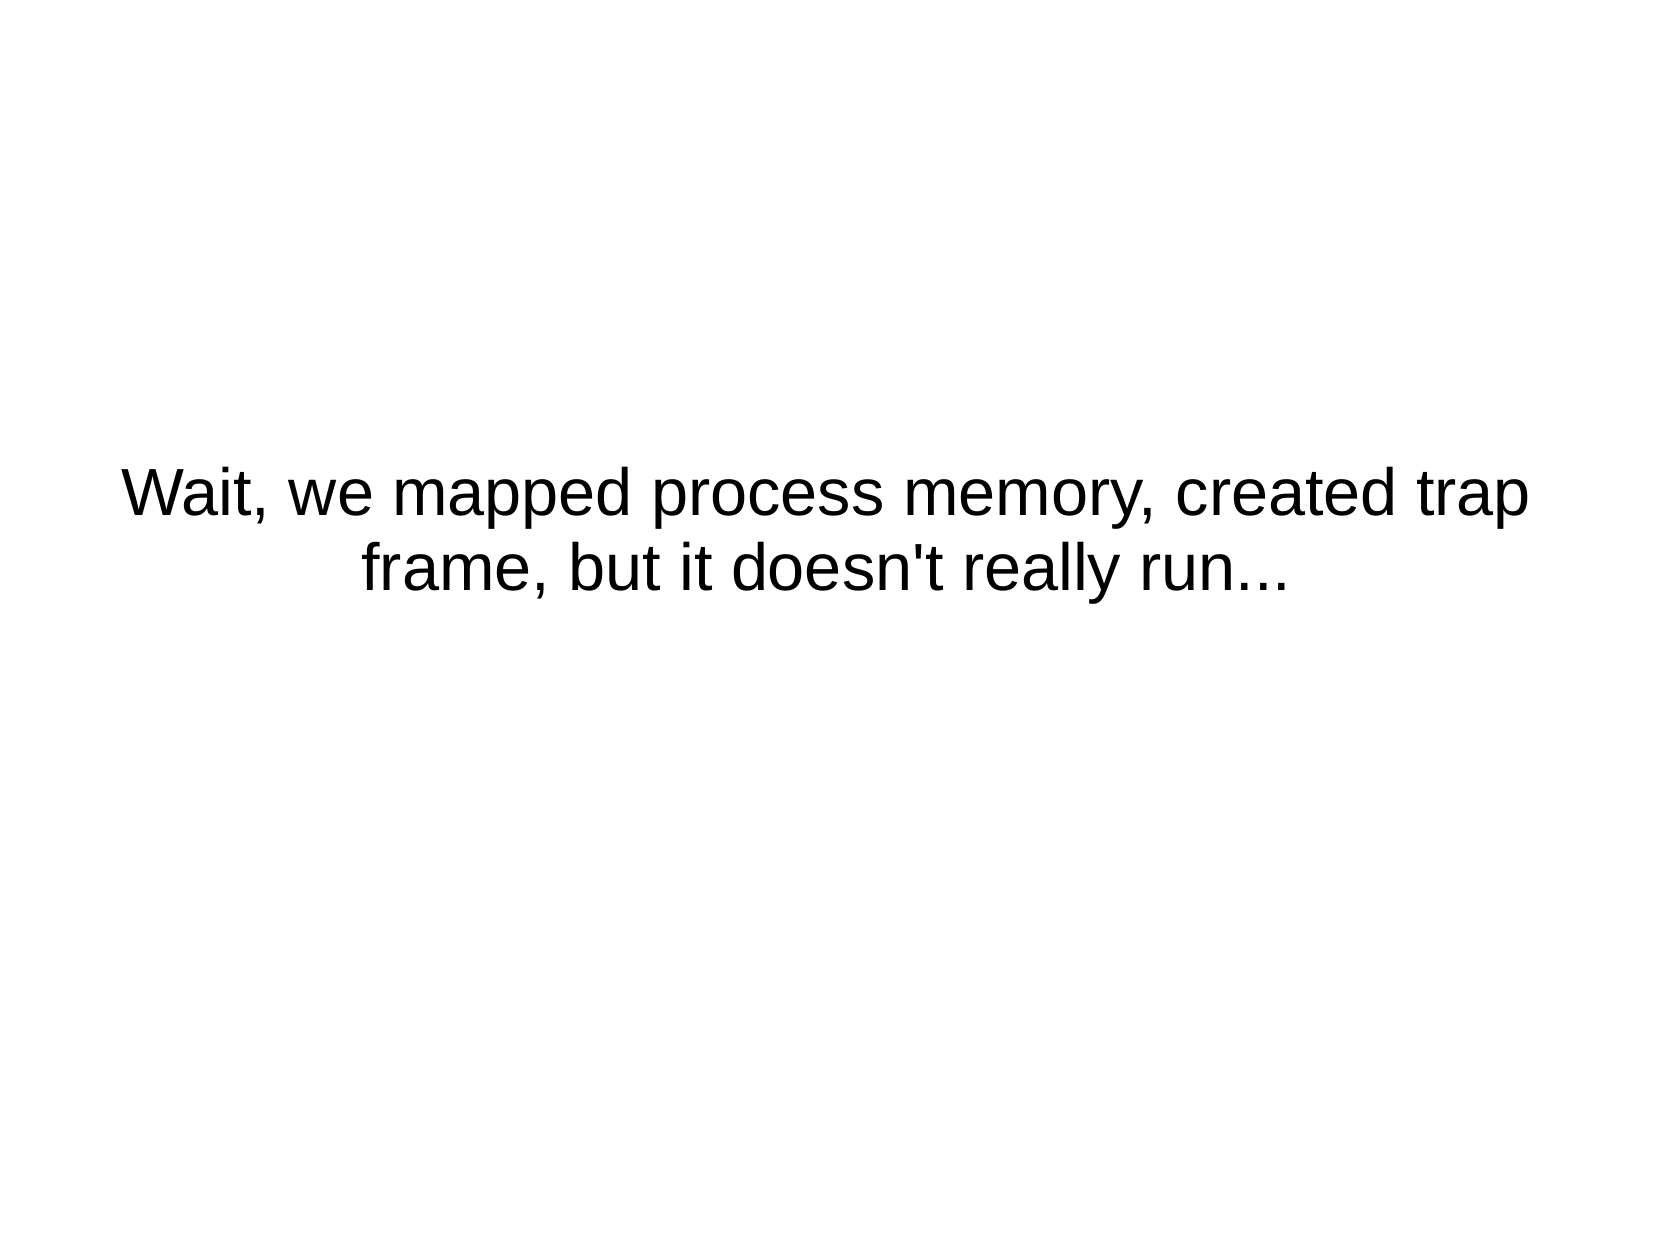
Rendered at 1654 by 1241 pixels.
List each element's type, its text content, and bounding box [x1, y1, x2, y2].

subtitle Wait, we mapped process memory, created trap frame, but it doesn't really run... [82, 49, 1571, 1010]
